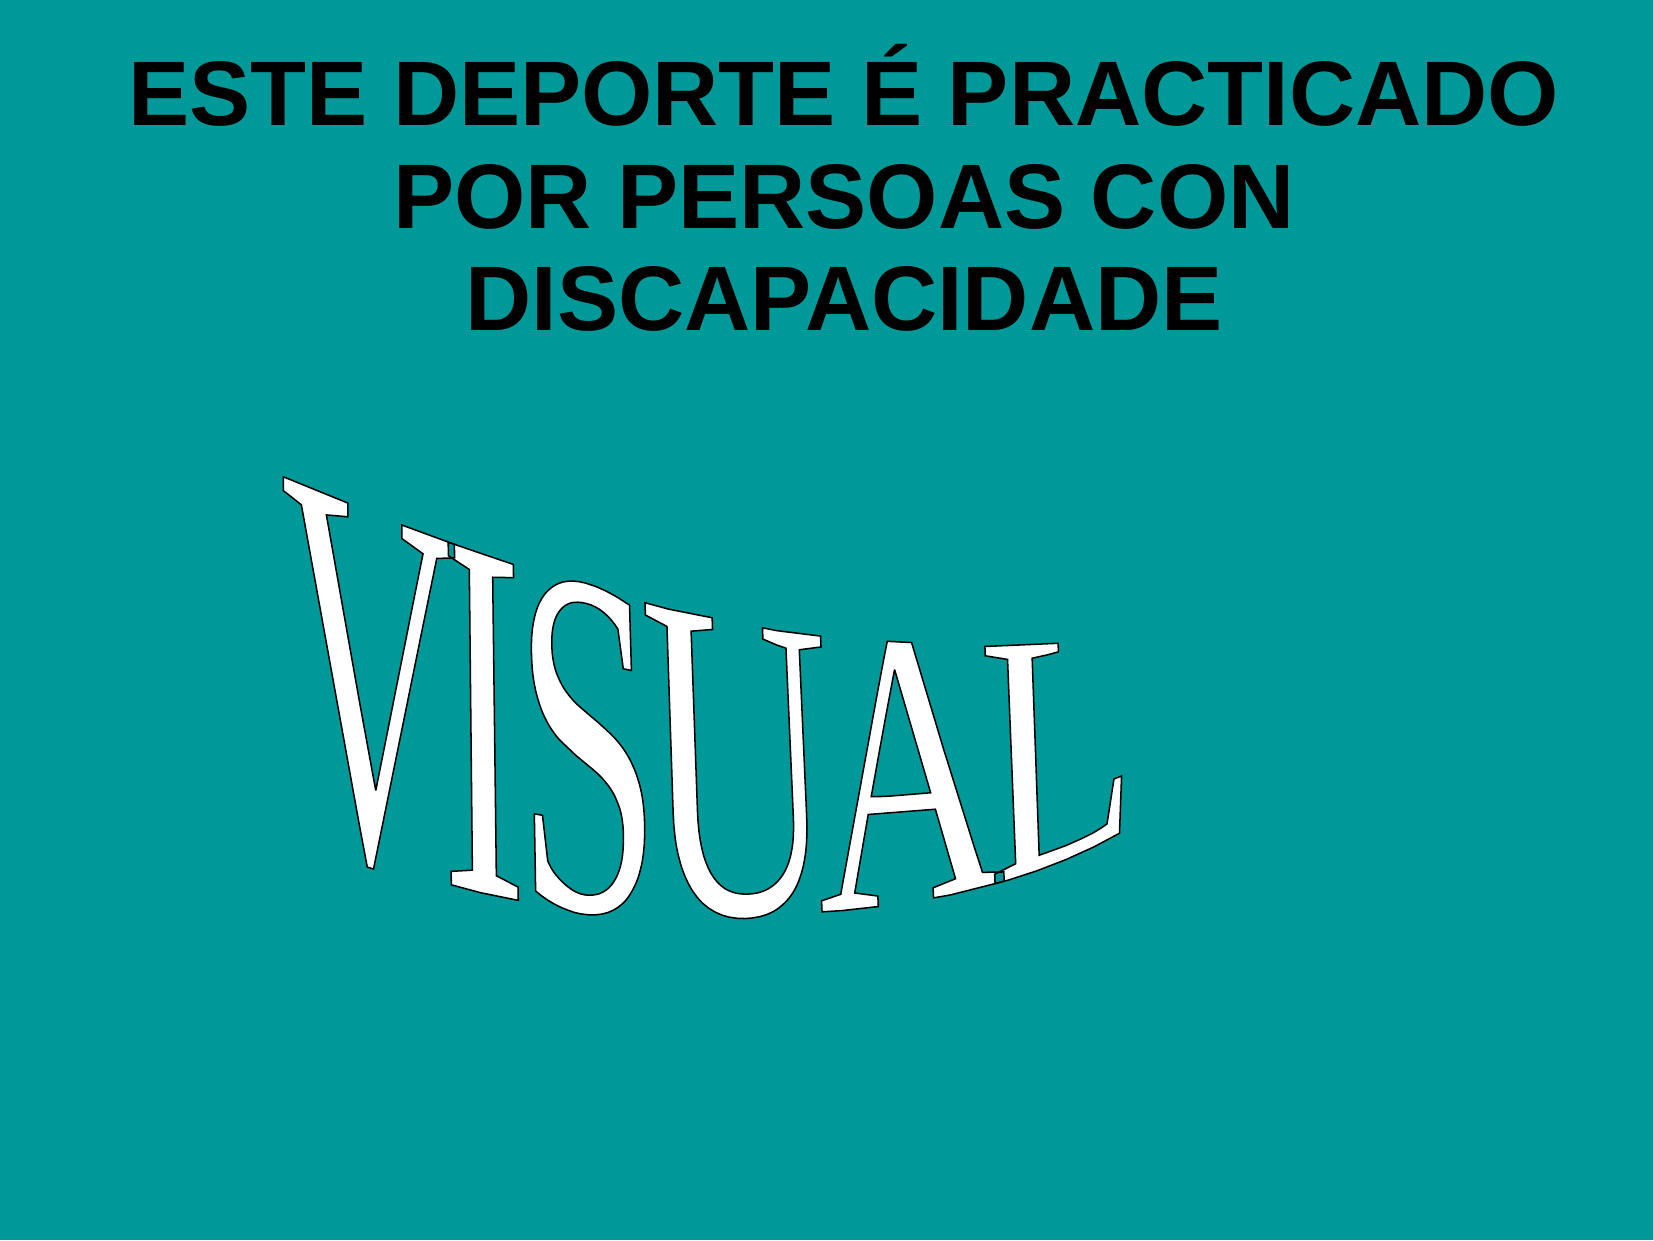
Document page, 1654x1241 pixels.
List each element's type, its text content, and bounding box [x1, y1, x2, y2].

text_box VISUAL [821, 641, 1122, 912]
text_box VISUAL [645, 602, 822, 919]
text_box ESTE DEPORTE É PRACTICADO POR PERSOAS CON DISCAPACIDADE [106, 35, 1583, 358]
text_box VISUAL [283, 476, 519, 901]
text_box VISUAL [531, 581, 645, 915]
